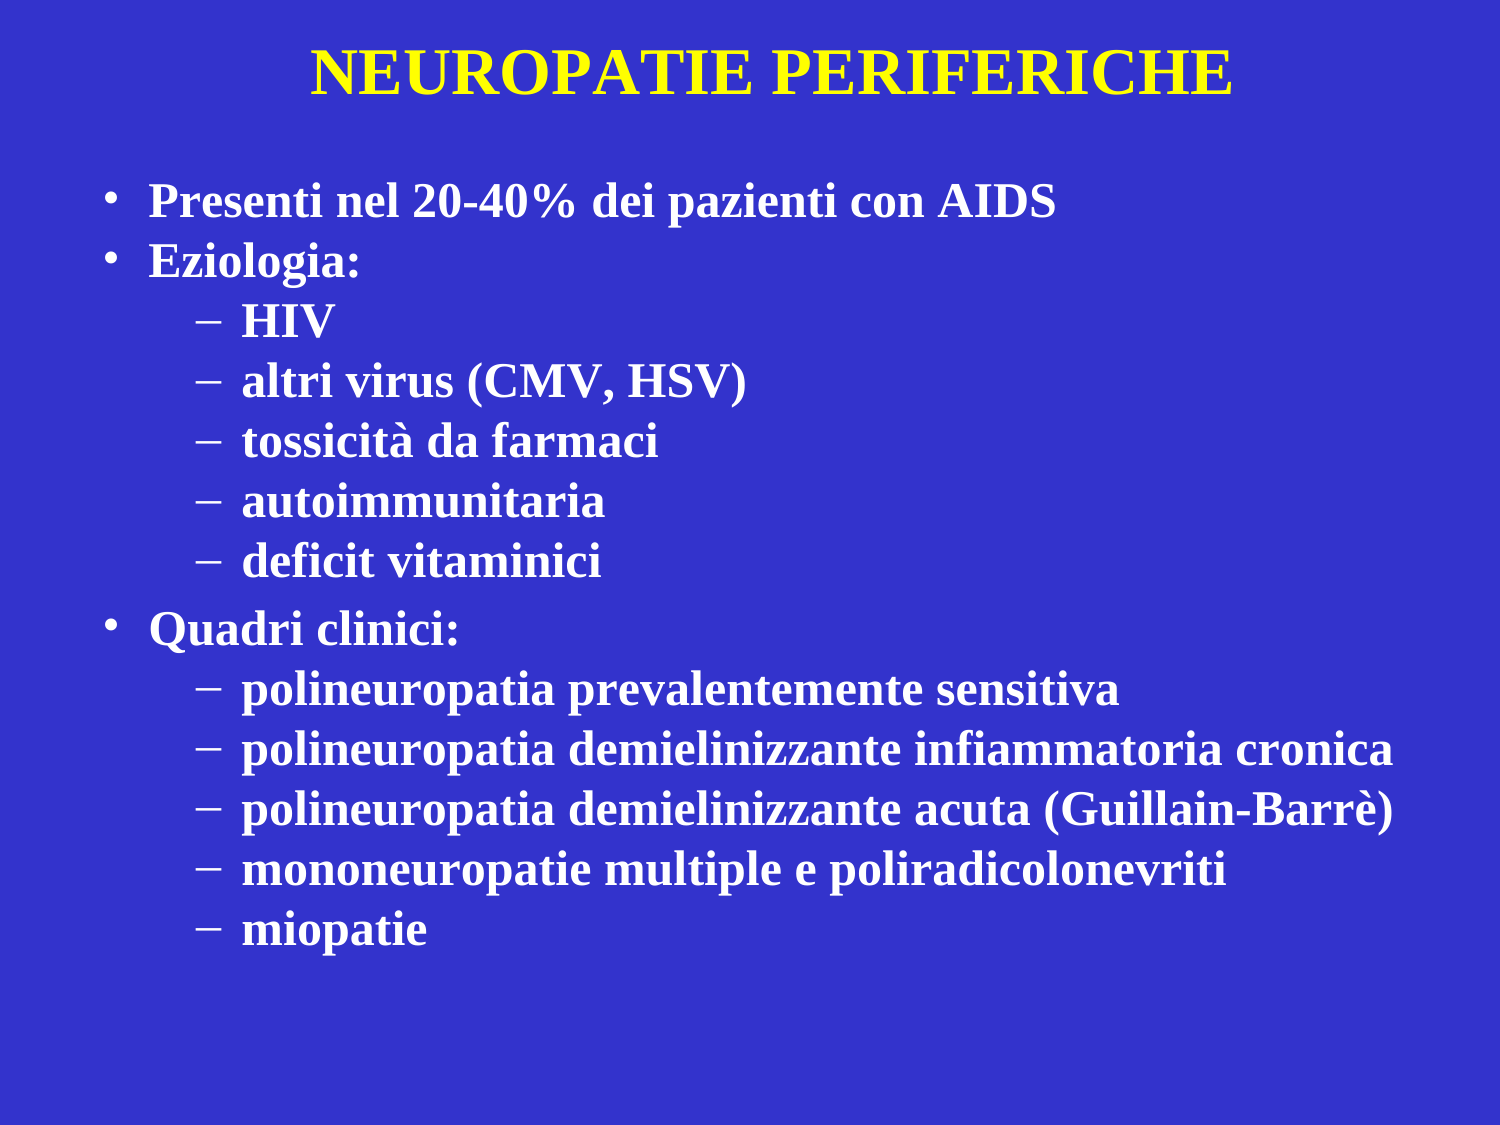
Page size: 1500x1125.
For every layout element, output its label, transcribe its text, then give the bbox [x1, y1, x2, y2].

text_box NEUROPATIE PERIFERICHE [295, 20, 1252, 116]
text_box Quadri clinici: polineuropatia prevalentemente sensitiva polineuropatia demielinizzante infiammatoria cronica polineuropatia demielinizzante acuta (Guillain-Barrè) mononeuropatie multiple e poliradicolonevriti miopatie [87, 587, 1500, 963]
text_box Presenti nel 20-40% dei pazienti con AIDS Eziologia: HIV altri virus (CMV, HSV) tossicità da farmaci autoimmunitaria deficit vitaminici [87, 159, 1500, 587]
